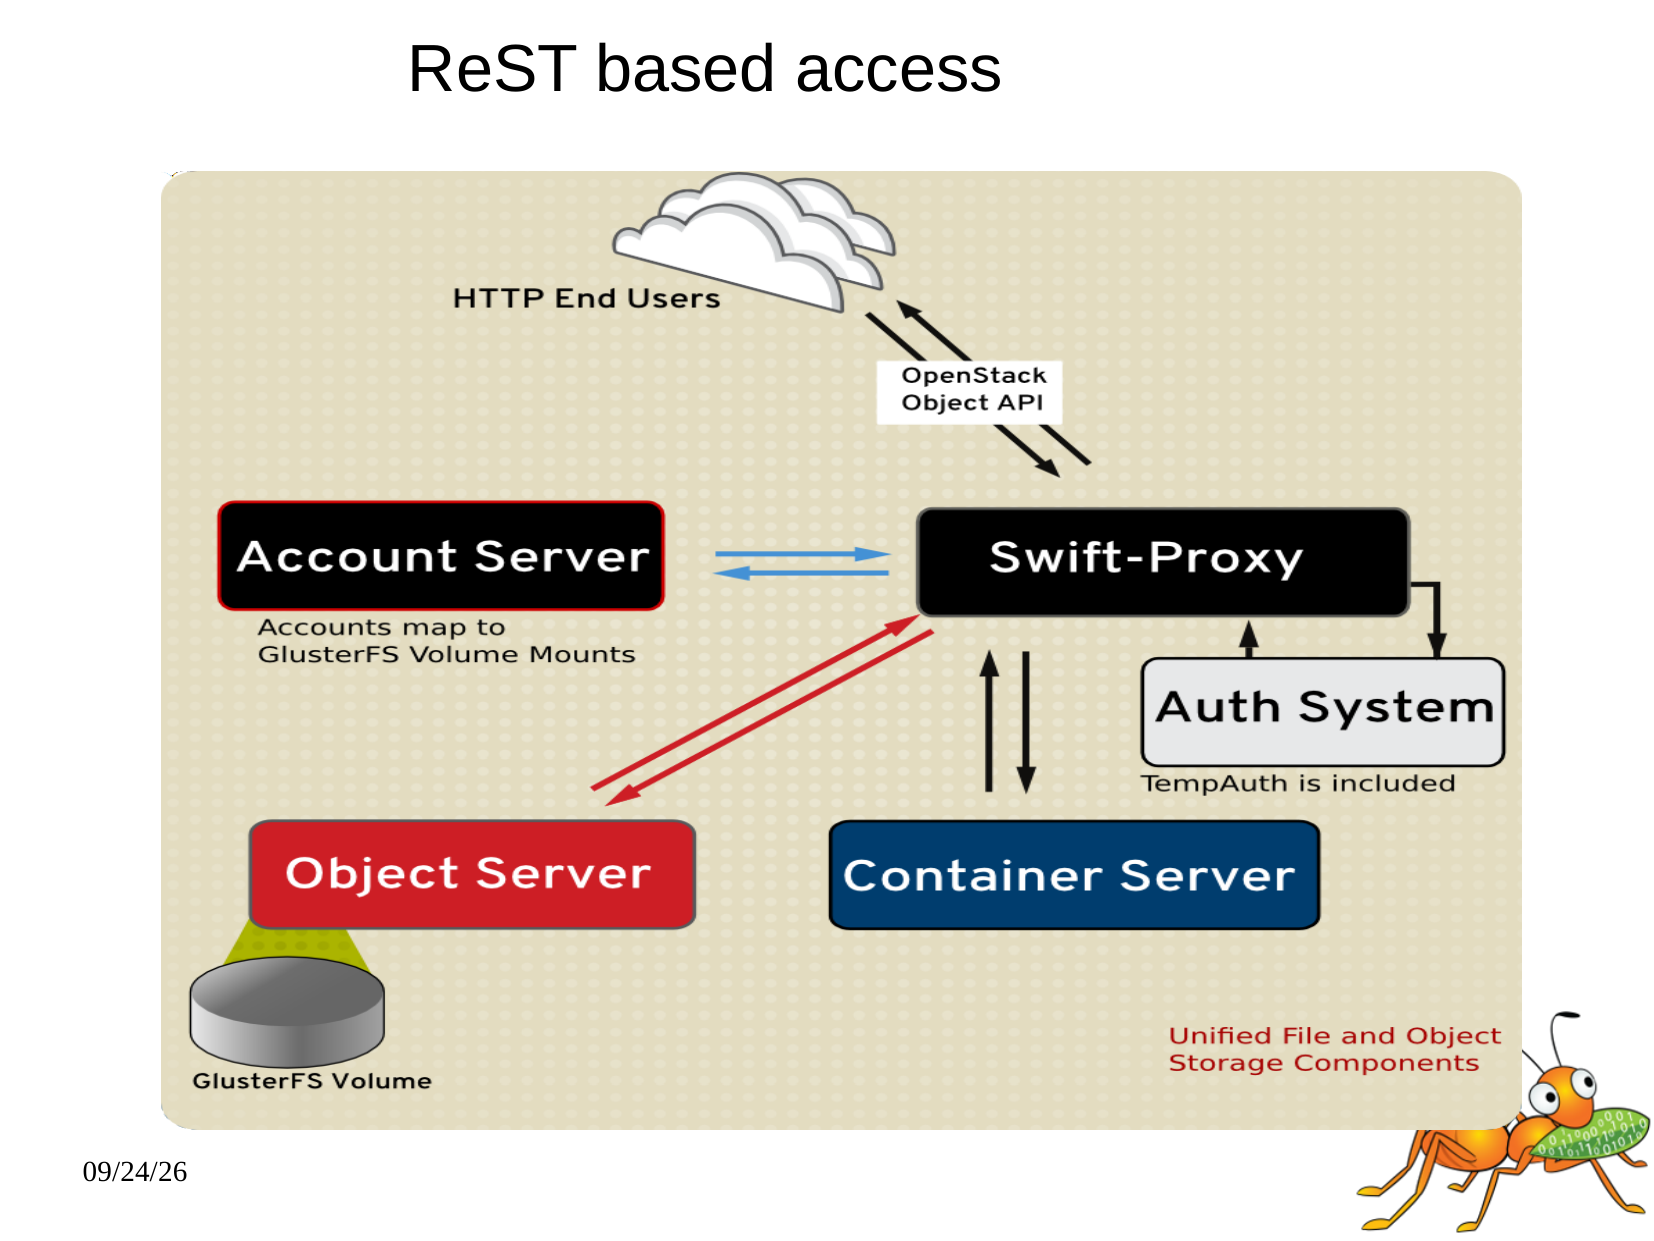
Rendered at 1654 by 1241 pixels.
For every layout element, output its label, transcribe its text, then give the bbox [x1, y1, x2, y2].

picture [161, 171, 1654, 1235]
text_box ReST based access [70, 23, 1341, 114]
